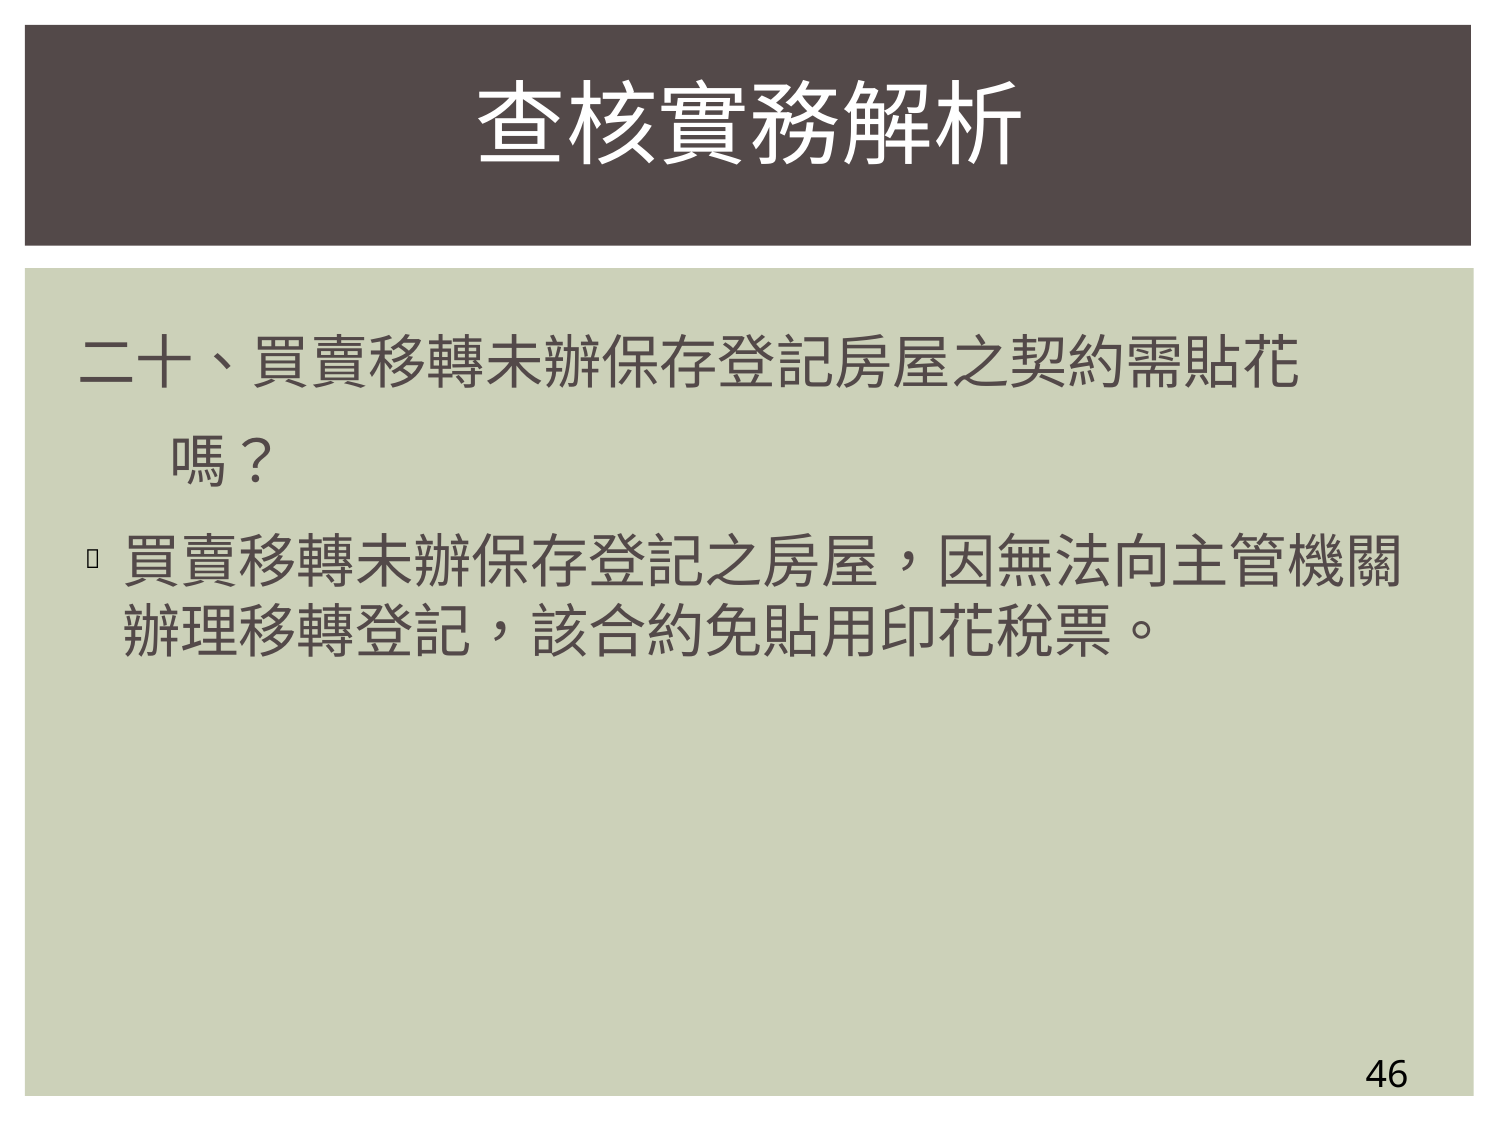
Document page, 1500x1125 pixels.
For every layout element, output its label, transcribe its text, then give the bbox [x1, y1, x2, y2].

slide_number <編號> [1350, 1042, 1447, 1088]
title 查核實務解析 [62, 58, 1438, 232]
list 二十、買賣移轉未辦保存登記房屋之契約需貼花 嗎？ 買賣移轉未辦保存登記之房屋，因無法向主管機關辦理移轉登記，該合約免貼用印花稅票。 [62, 317, 1442, 740]
